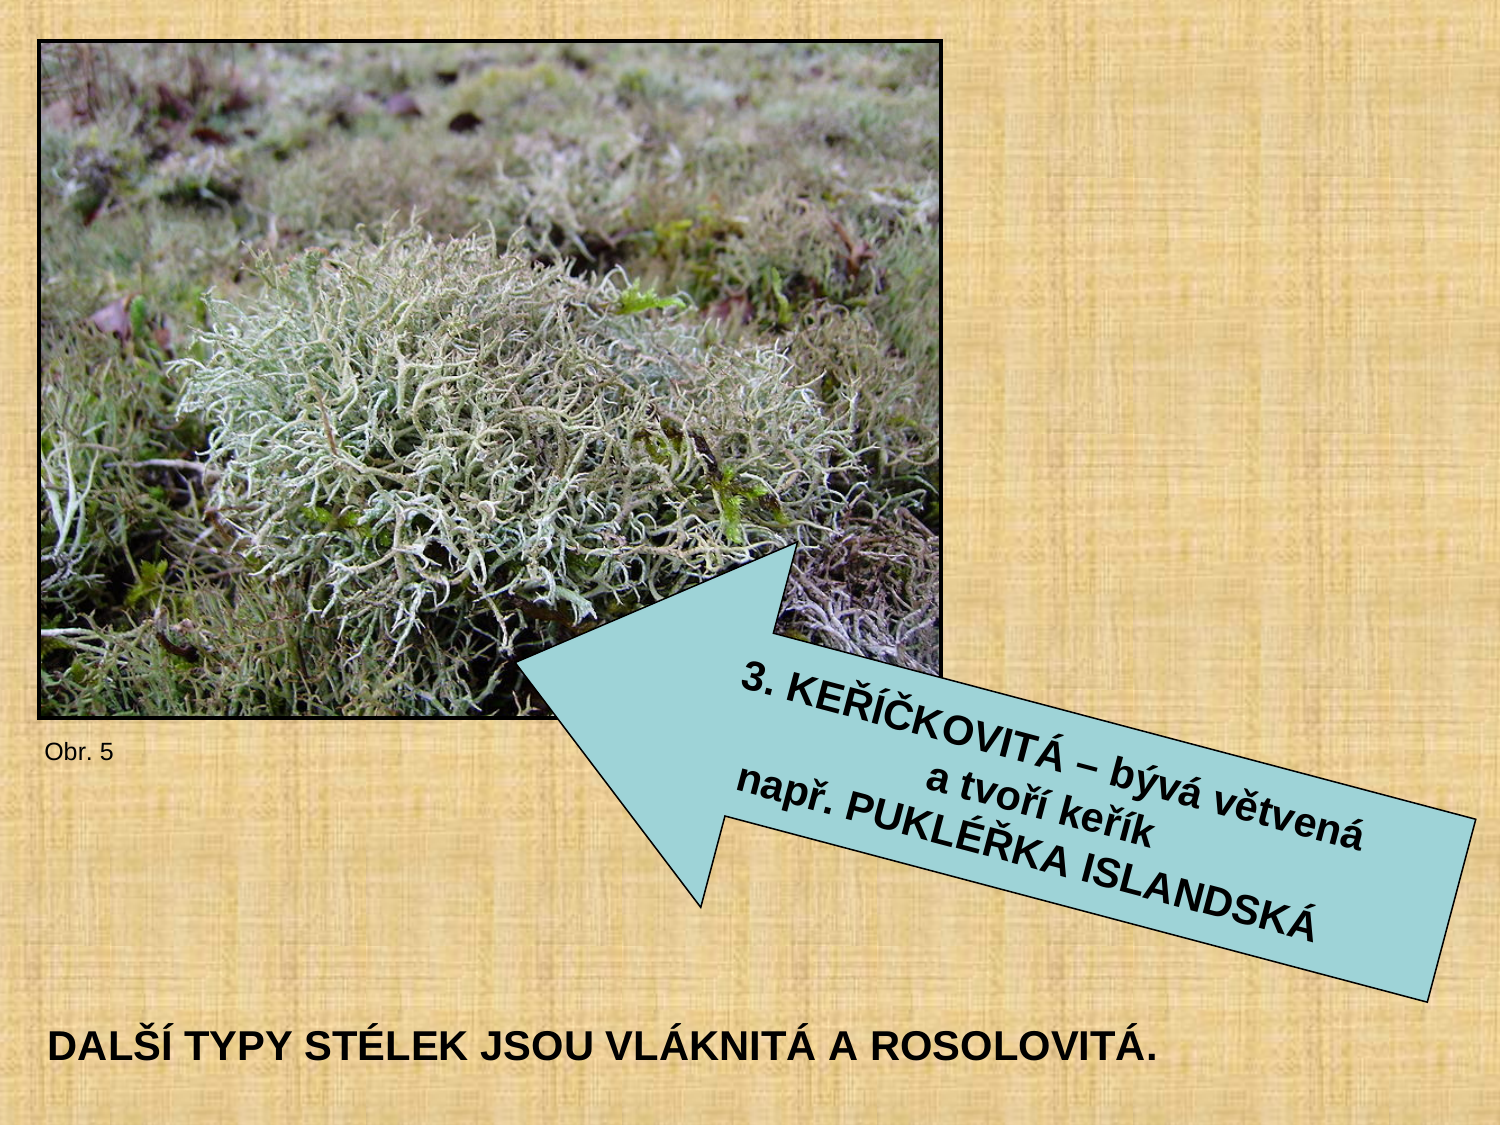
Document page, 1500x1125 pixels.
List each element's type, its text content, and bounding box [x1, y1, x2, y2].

text_box 3. KEŘÍČKOVITÁ – bývá větvená a tvoří keřík např. PUKLÉŘKA ISLANDSKÁ [515, 541, 1476, 1003]
picture [0, 0, 1500, 1125]
text_box DALŠÍ TYPY STÉLEK JSOU VLÁKNITÁ A ROSOLOVITÁ. [33, 1011, 1173, 1077]
text_box Obr. 5 [29, 727, 129, 774]
